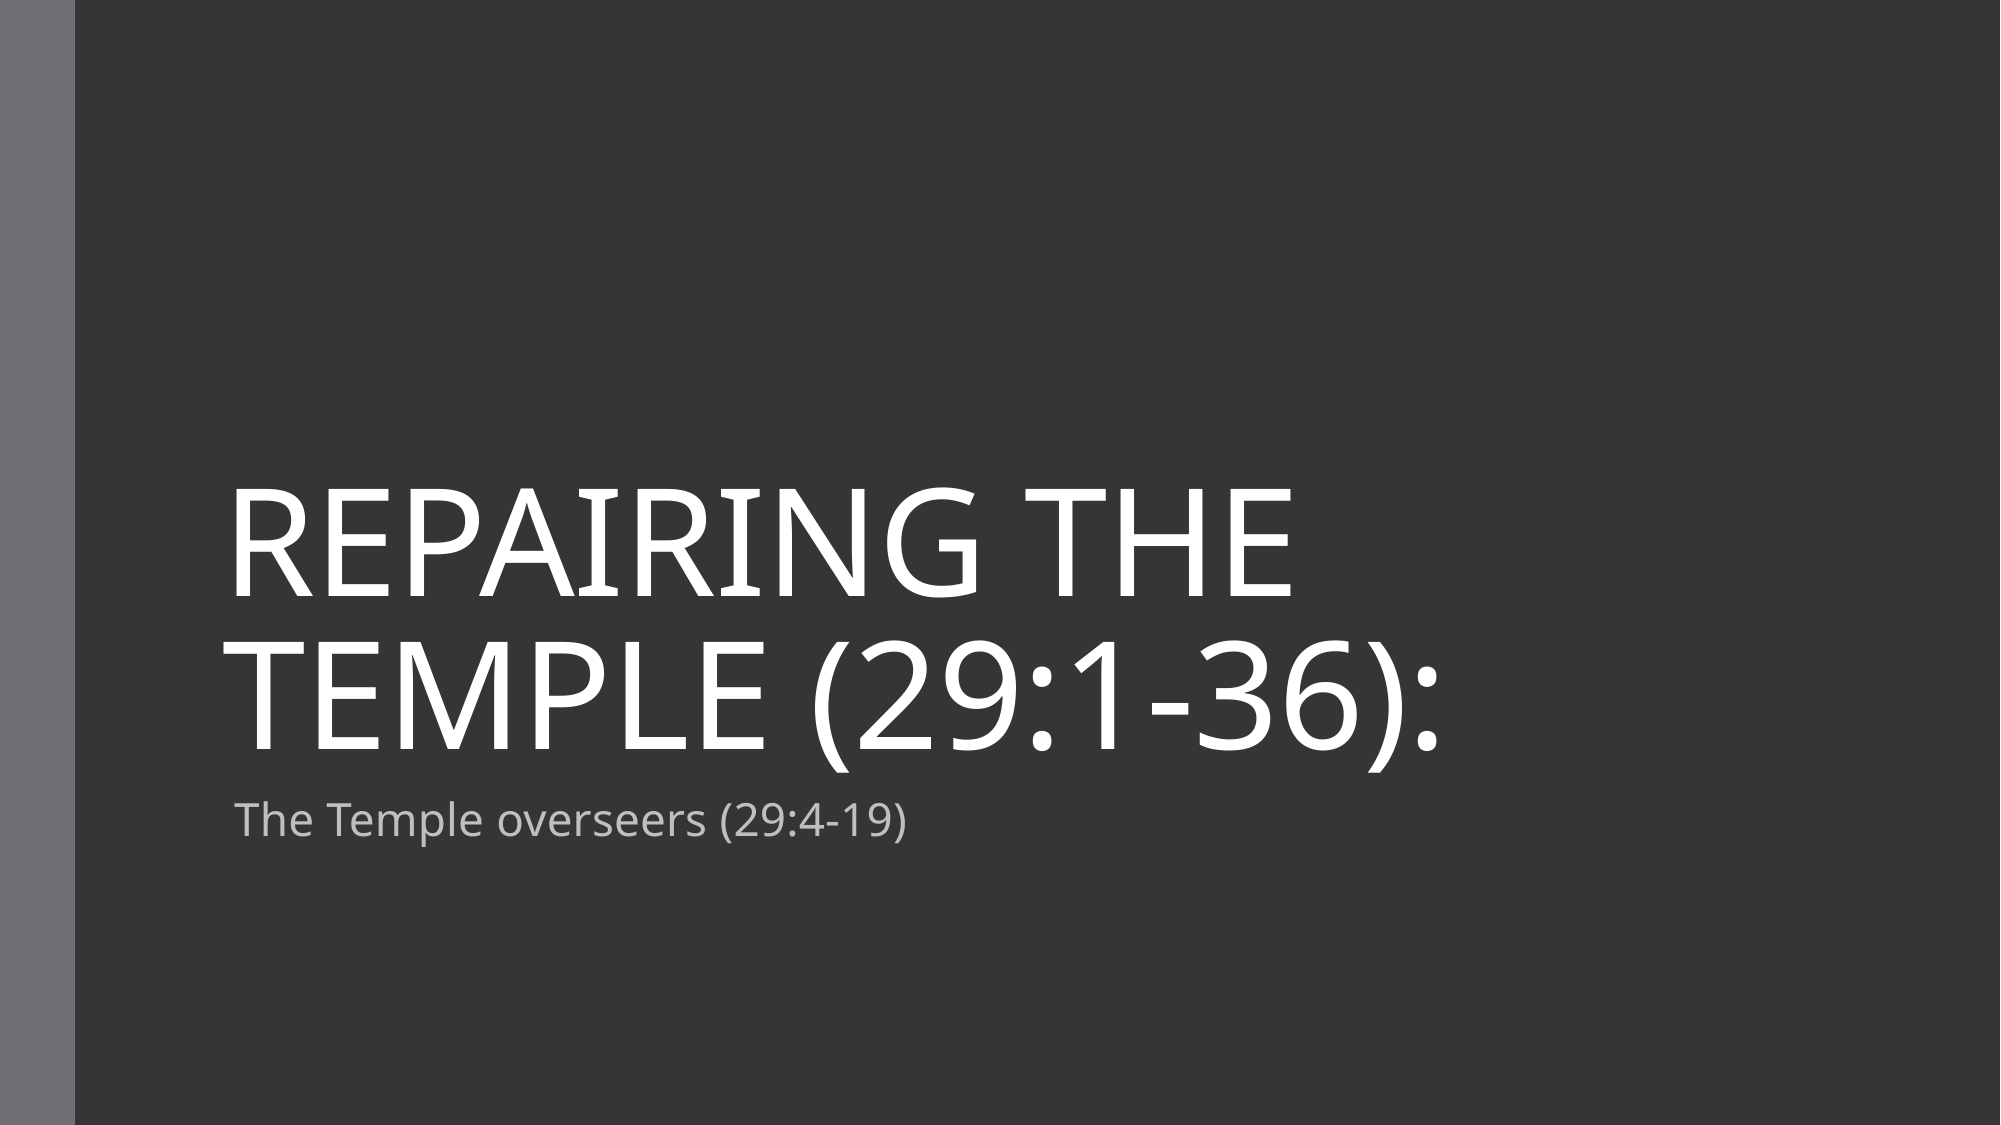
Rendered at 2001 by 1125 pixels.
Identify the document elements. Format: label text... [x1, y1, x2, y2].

subtitle The Temple overseers (29:4-19) [206, 787, 1752, 1066]
title REPAIRING THE TEMPLE (29:1-36): [206, 124, 1752, 787]
